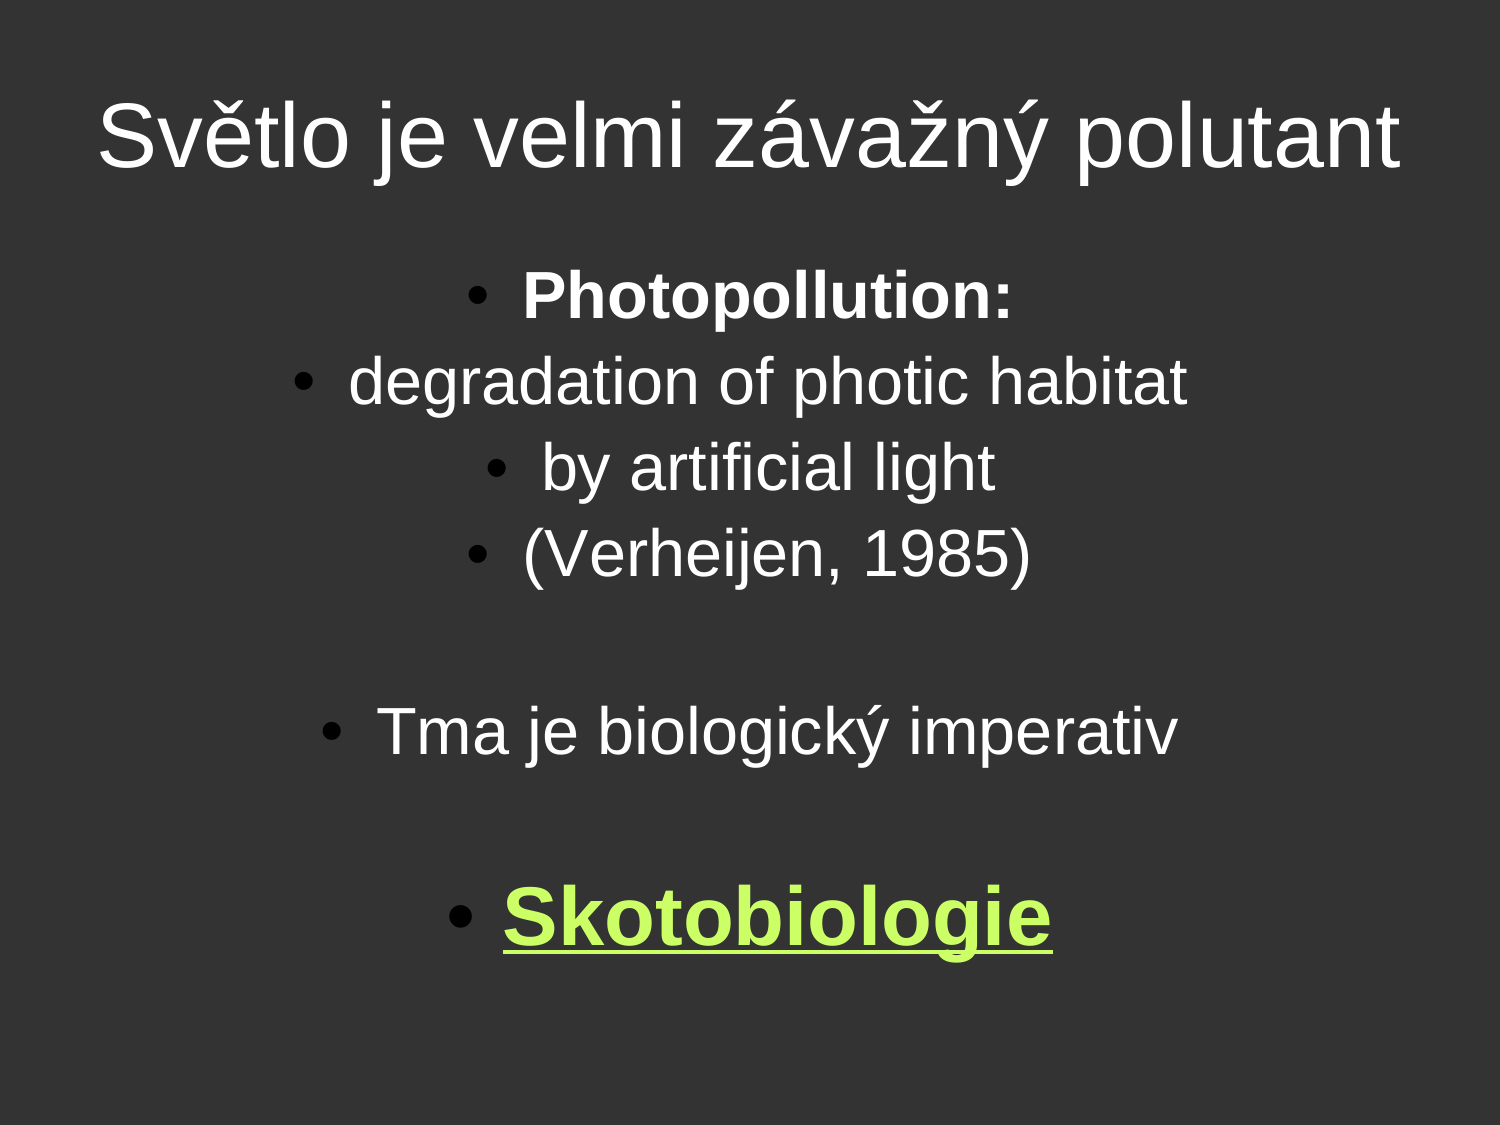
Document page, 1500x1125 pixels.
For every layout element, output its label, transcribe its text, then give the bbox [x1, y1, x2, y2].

title Světlo je velmi závažný polutant [75, 21, 1425, 257]
list Photopollution: degradation of photic habitat by artificial light (Verheijen, 1985) Tma je biologický imperativ Skotobiologie [75, 262, 1425, 1005]
